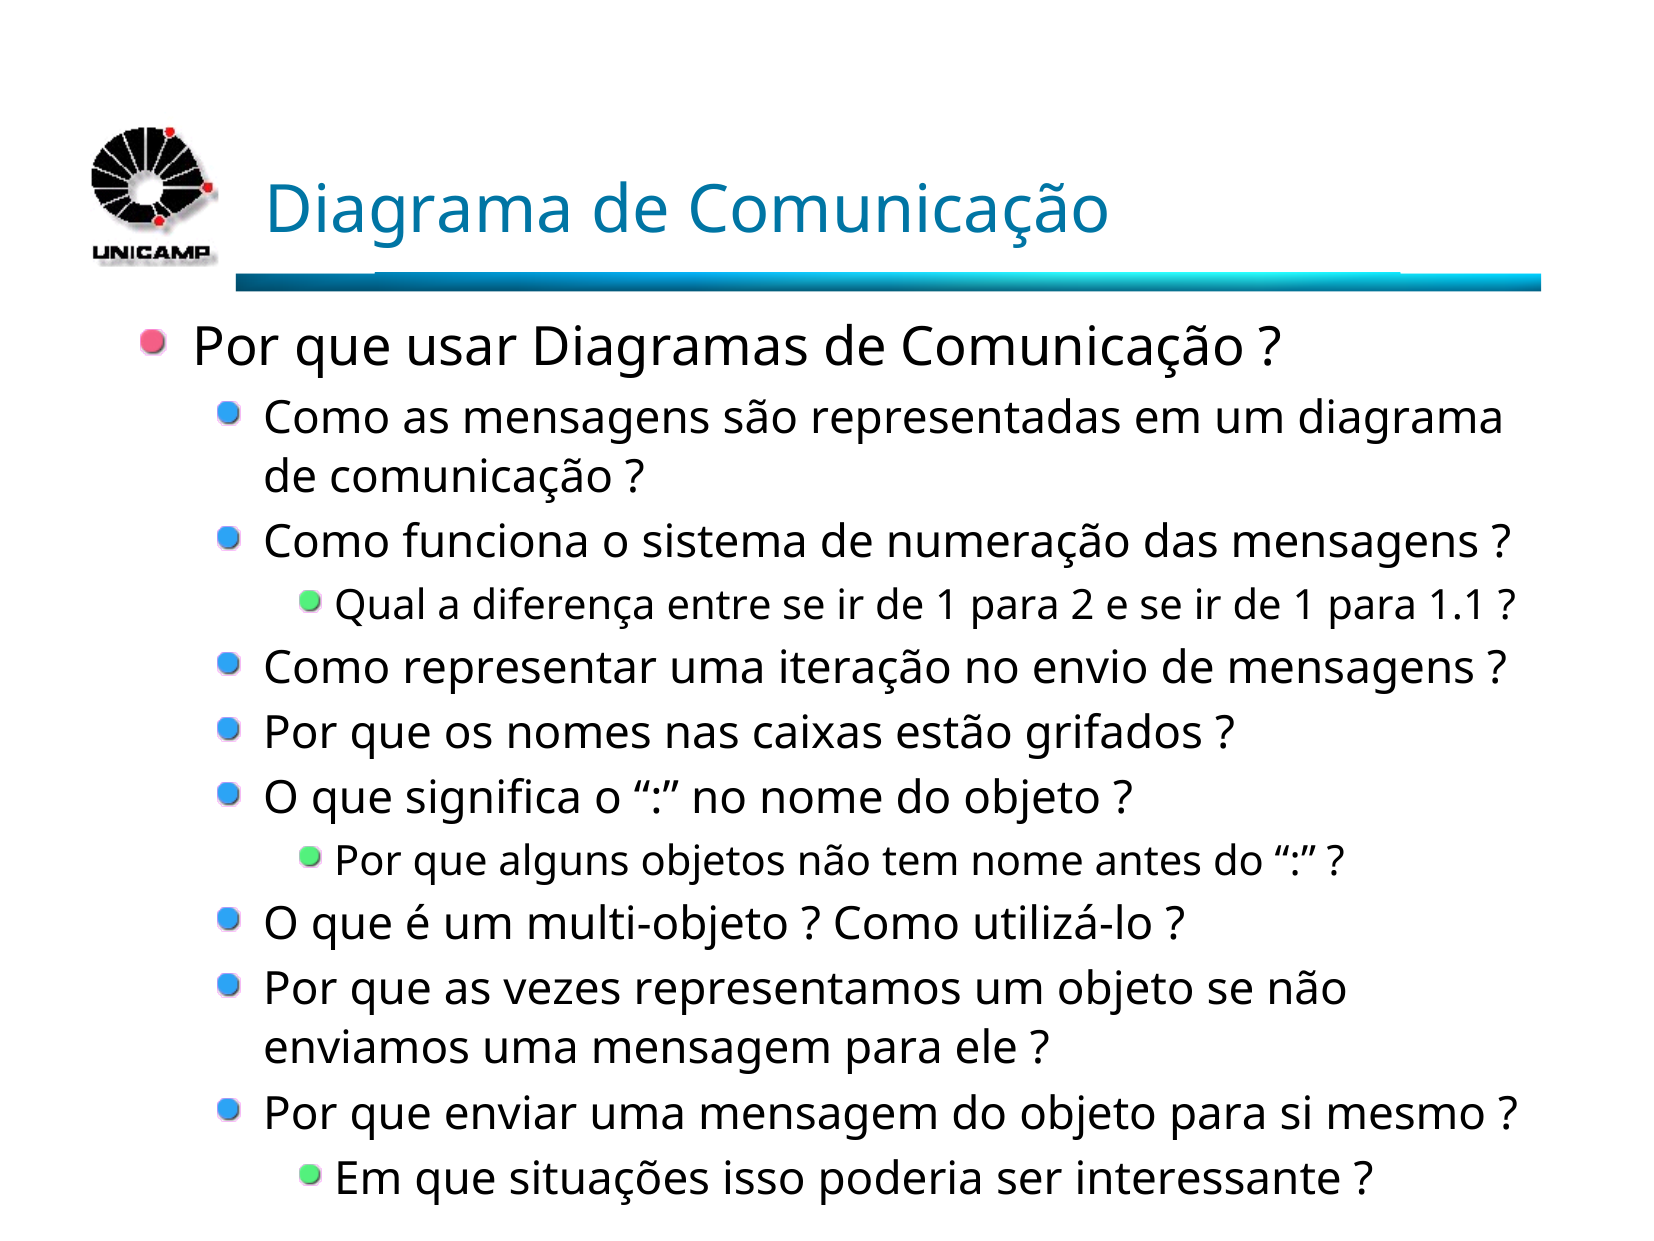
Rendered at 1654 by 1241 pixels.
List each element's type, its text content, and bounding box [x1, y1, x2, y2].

list Por que usar Diagramas de Comunicação ? Como as mensagens são representadas em um diagrama de comunicação ? Como funciona o sistema de numeração das mensagens ? Qual a diferença entre se ir de 1 para 2 e se ir de 1 para 1.1 ? Como representar uma iteração no envio de mensagens ? Por que os nomes nas caixas estão grifados ? O que significa o “:” no nome do objeto ? Por que alguns objetos não tem nome antes do “:” ? O que é um multi-objeto ? Como utilizá-lo ? Por que as vezes representamos um objeto se não enviamos uma mensagem para ele ? Por que enviar uma mensagem do objeto para si mesmo ? Em que situações isso poderia ser interessante ? [121, 309, 1534, 1167]
picture [125, 272, 1654, 295]
picture [298, 1167, 323, 1187]
title Diagrama de Comunicação [264, 57, 1534, 250]
